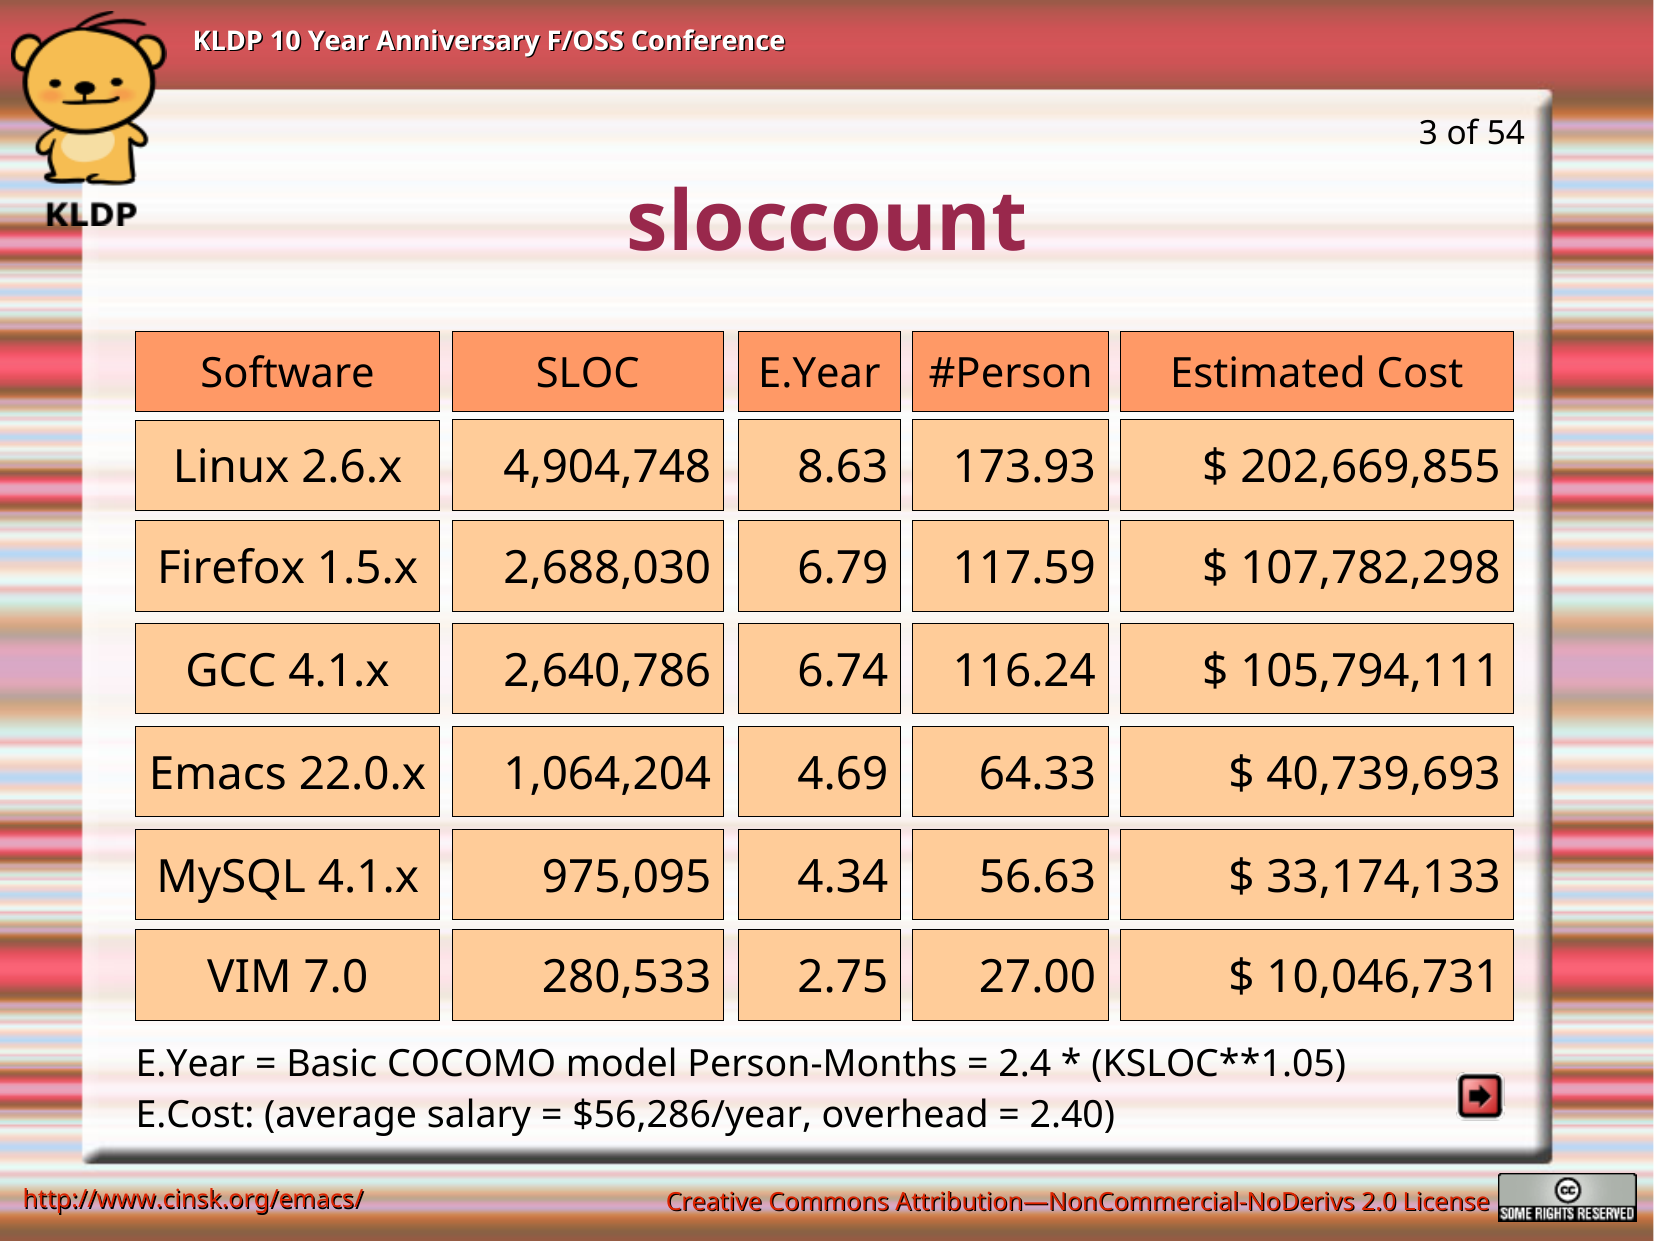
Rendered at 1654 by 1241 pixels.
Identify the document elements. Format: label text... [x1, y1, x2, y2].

text_box $ 40,739,693 [1120, 726, 1514, 817]
text_box GCC 4.1.x [135, 623, 440, 714]
text_box Firefox 1.5.x [135, 520, 440, 612]
text_box 116.24 [912, 623, 1109, 714]
text_box 173.93 [912, 419, 1109, 511]
text_box 280,533 [452, 929, 724, 1021]
text_box Linux 2.6.x [135, 420, 440, 511]
text_box 2,688,030 [452, 520, 724, 612]
picture [0, 0, 1654, 1241]
text_box 6.74 [738, 623, 901, 714]
text_box 27.00 [912, 929, 1109, 1021]
text_box 4.69 [738, 726, 901, 817]
title sloccount [121, 114, 1534, 322]
text_box $ 105,794,111 [1120, 623, 1514, 714]
text_box 4,904,748 [452, 419, 724, 511]
text_box SLOC [452, 331, 724, 412]
text_box 6.79 [738, 520, 901, 612]
text_box 56.63 [912, 829, 1109, 920]
text_box VIM 7.0 [135, 929, 440, 1021]
text_box 2.75 [738, 929, 901, 1021]
text_box $ 107,782,298 [1120, 520, 1514, 612]
text_box $ 202,669,855 [1120, 419, 1514, 511]
text_box $ 33,174,133 [1120, 829, 1514, 920]
text_box 975,095 [452, 829, 724, 920]
text_box Emacs 22.0.x [135, 726, 440, 817]
text_box 8.63 [738, 419, 901, 511]
text_box 2,640,786 [452, 623, 724, 714]
text_box 117.59 [912, 520, 1109, 612]
text_box #Person [912, 331, 1109, 412]
text_box 64.33 [912, 726, 1109, 817]
text_box Software [135, 331, 440, 412]
text_box $ 10,046,731 [1120, 929, 1514, 1021]
text_box E.Year = Basic COCOMO model Person-Months = 2.4 * (KSLOC**1.05) E.Cost: (average salary = $56,286/year, overhead = 2.40) [135, 1036, 1514, 1123]
text_box 4.34 [738, 829, 901, 920]
text_box MySQL 4.1.x [135, 829, 440, 920]
text_box 1,064,204 [452, 726, 724, 817]
text_box E.Year [738, 331, 901, 412]
text_box Estimated Cost [1120, 331, 1514, 412]
